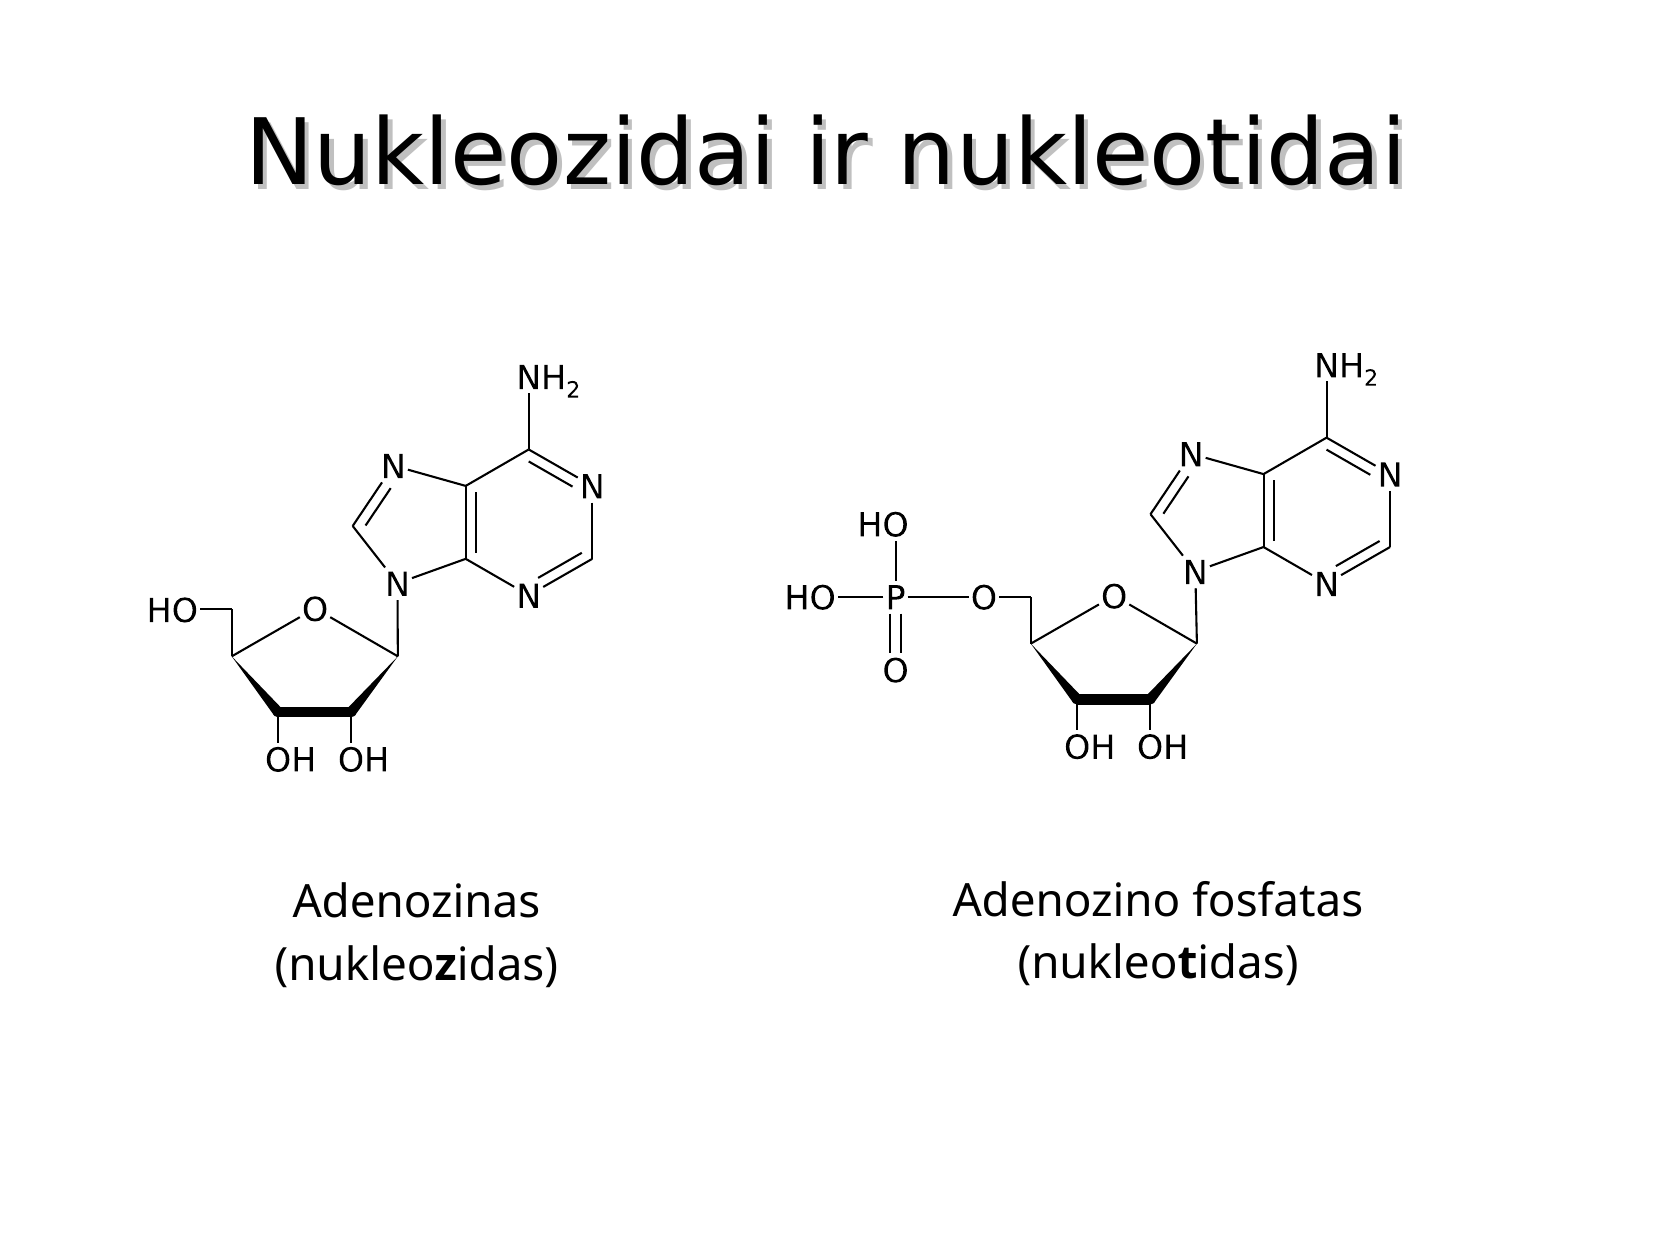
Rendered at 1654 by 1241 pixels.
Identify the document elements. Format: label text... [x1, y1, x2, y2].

picture [779, 341, 1411, 775]
picture [141, 353, 612, 787]
title Nukleozidai ir nukleotidai [82, 56, 1571, 250]
text_box Adenozinas (nukleozidas) [259, 861, 588, 1004]
text_box Adenozino fosfatas (nukleotidas) [937, 860, 1384, 1003]
